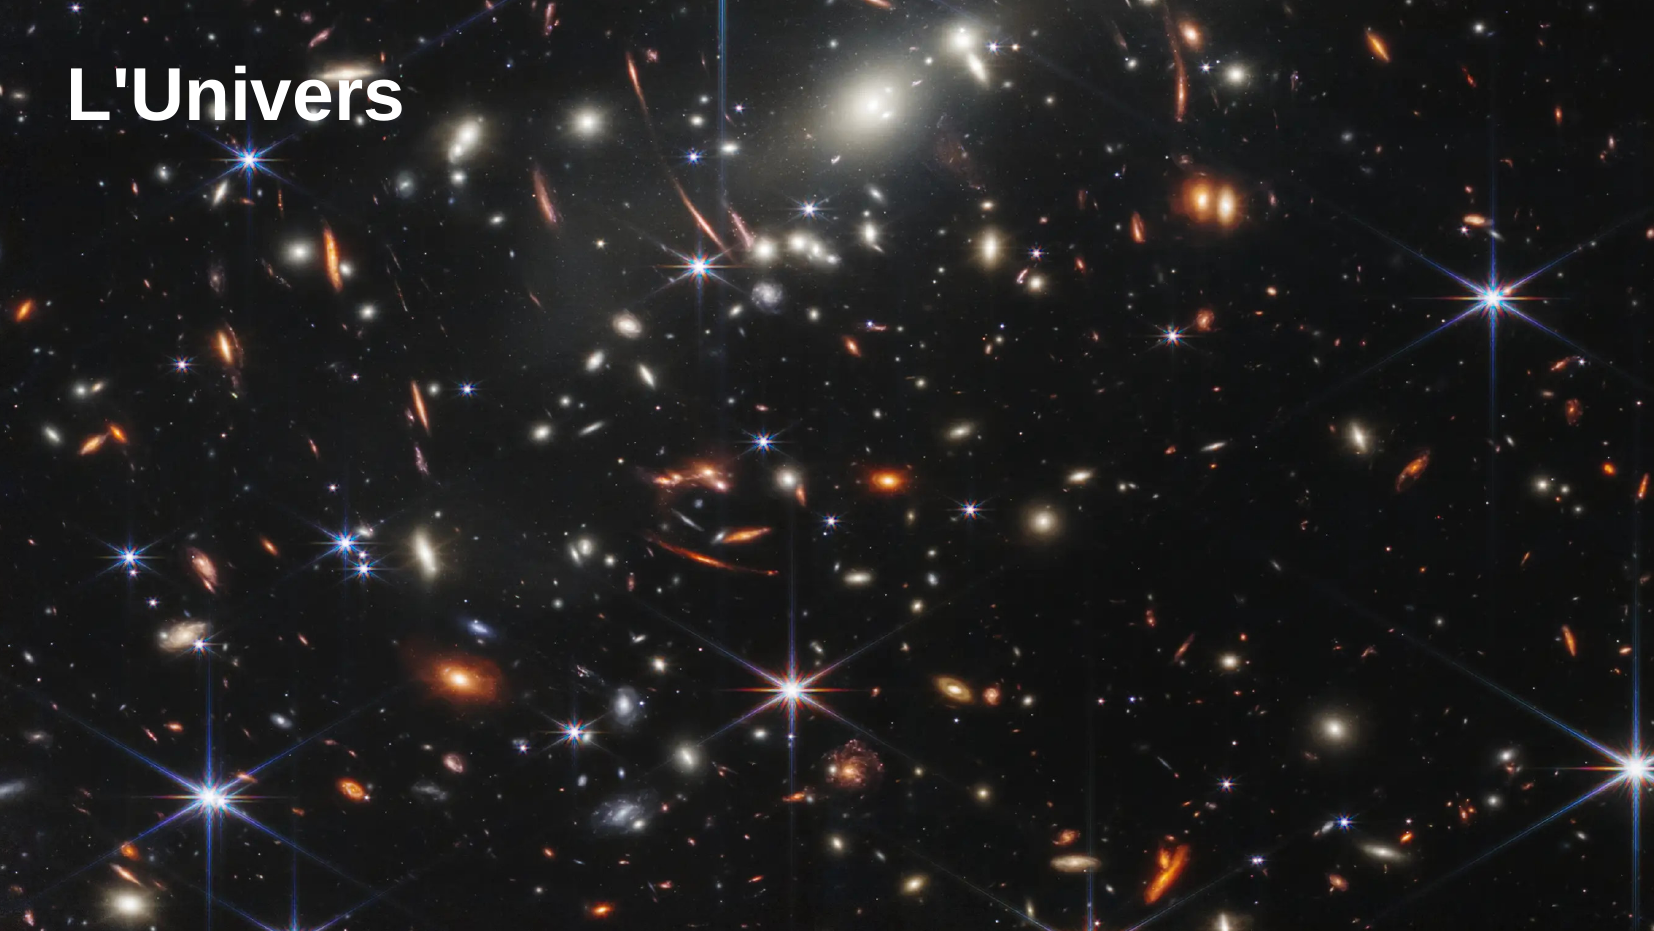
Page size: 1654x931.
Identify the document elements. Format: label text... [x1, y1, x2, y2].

picture [0, 0, 1654, 931]
title L'Univers [0, 0, 473, 189]
